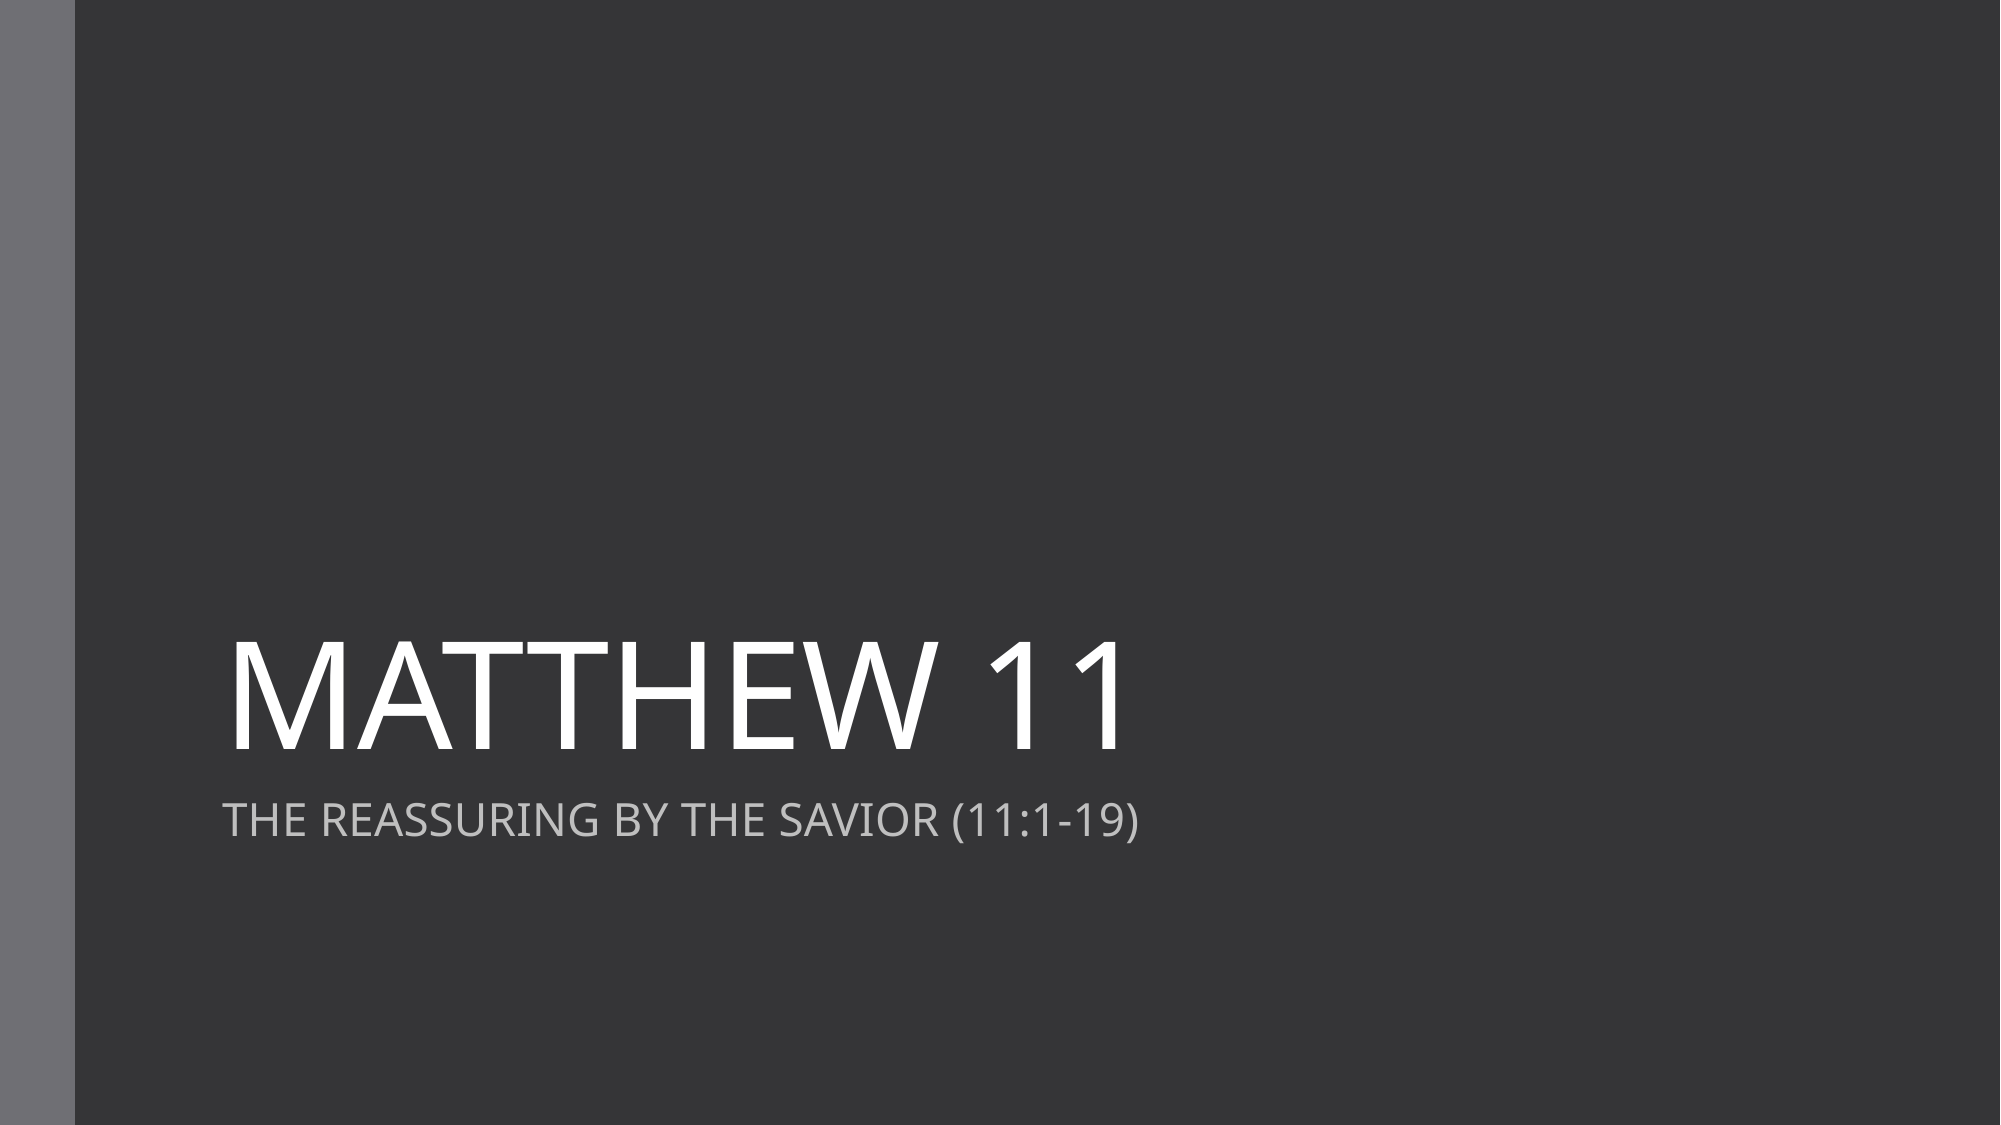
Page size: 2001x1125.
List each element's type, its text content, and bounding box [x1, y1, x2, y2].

subtitle THE REASSURING BY THE SAVIOR (11:1-19) [206, 787, 1752, 1066]
title MATTHEW 11 [206, 124, 1752, 787]
